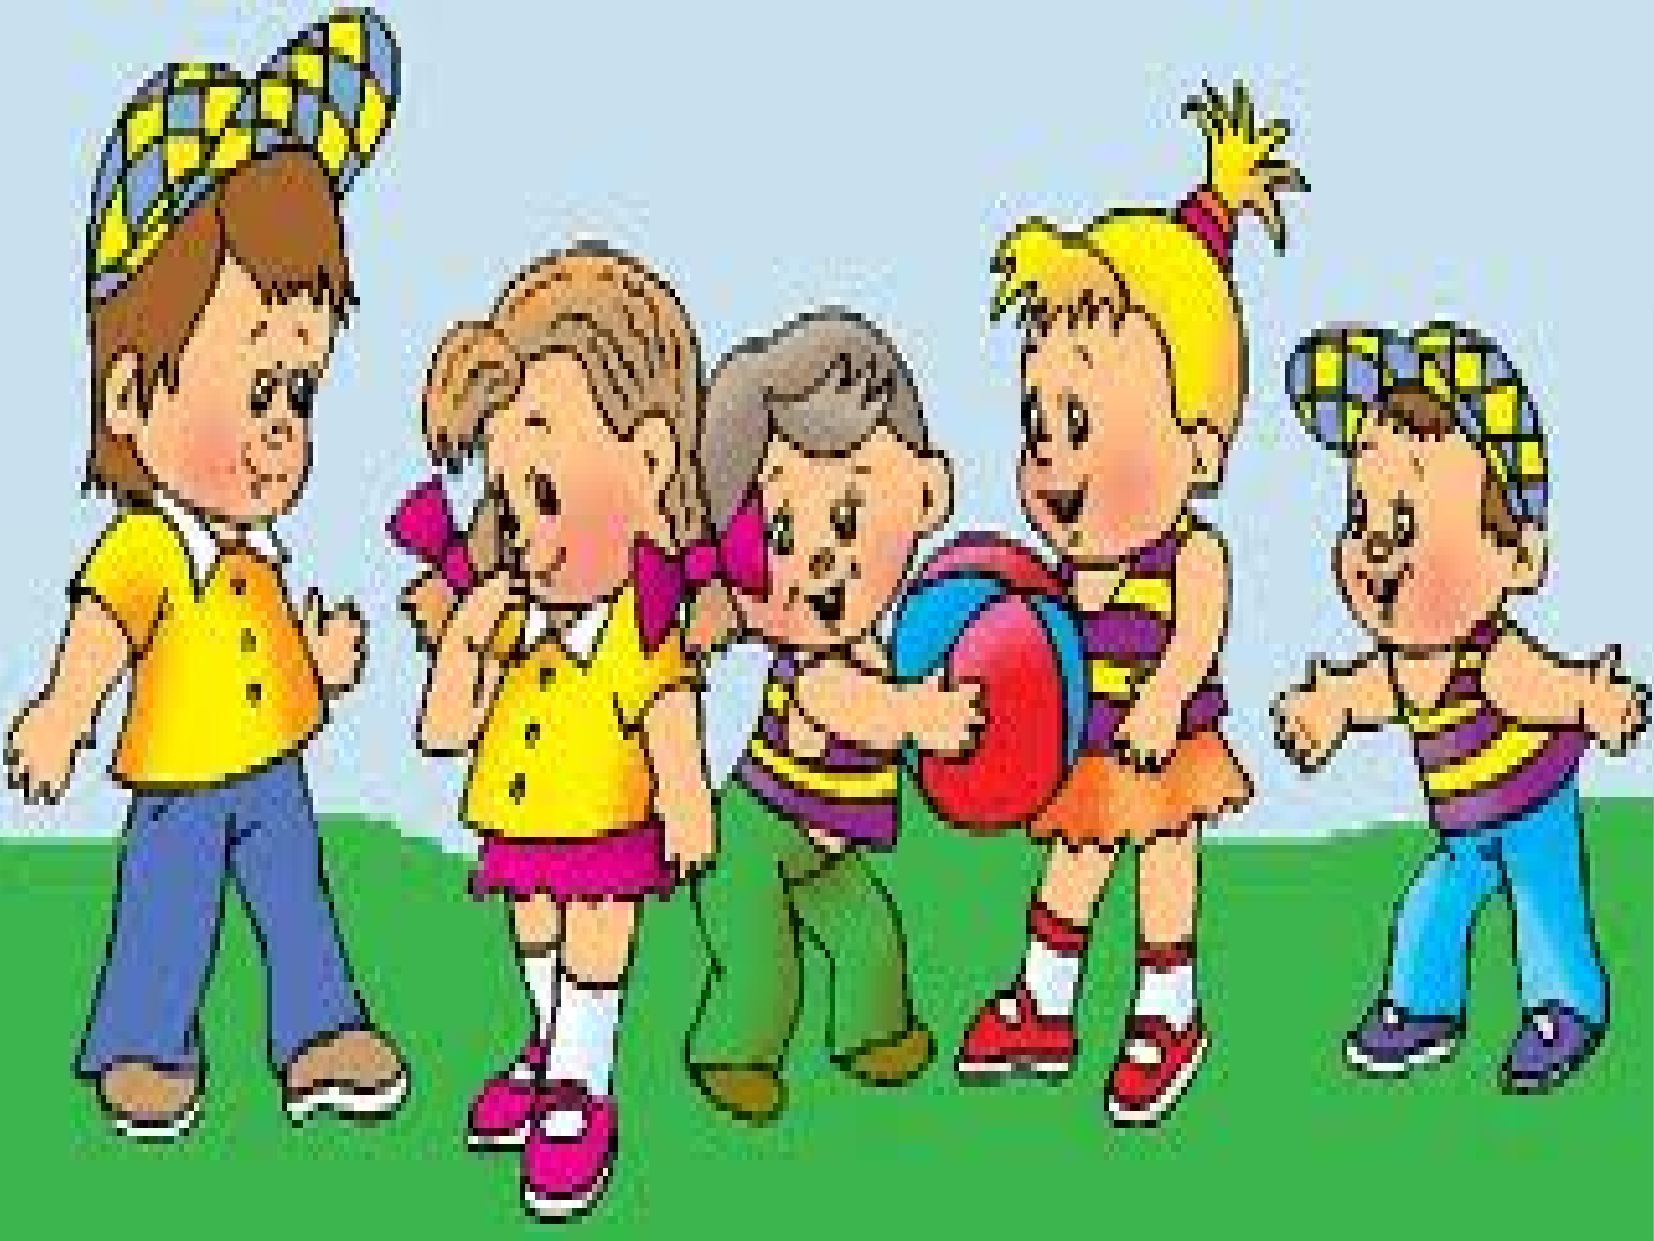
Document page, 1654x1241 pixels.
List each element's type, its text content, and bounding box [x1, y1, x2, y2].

picture [0, 0, 1654, 1241]
text_box Спасибо за внимание! [318, 0, 1654, 142]
